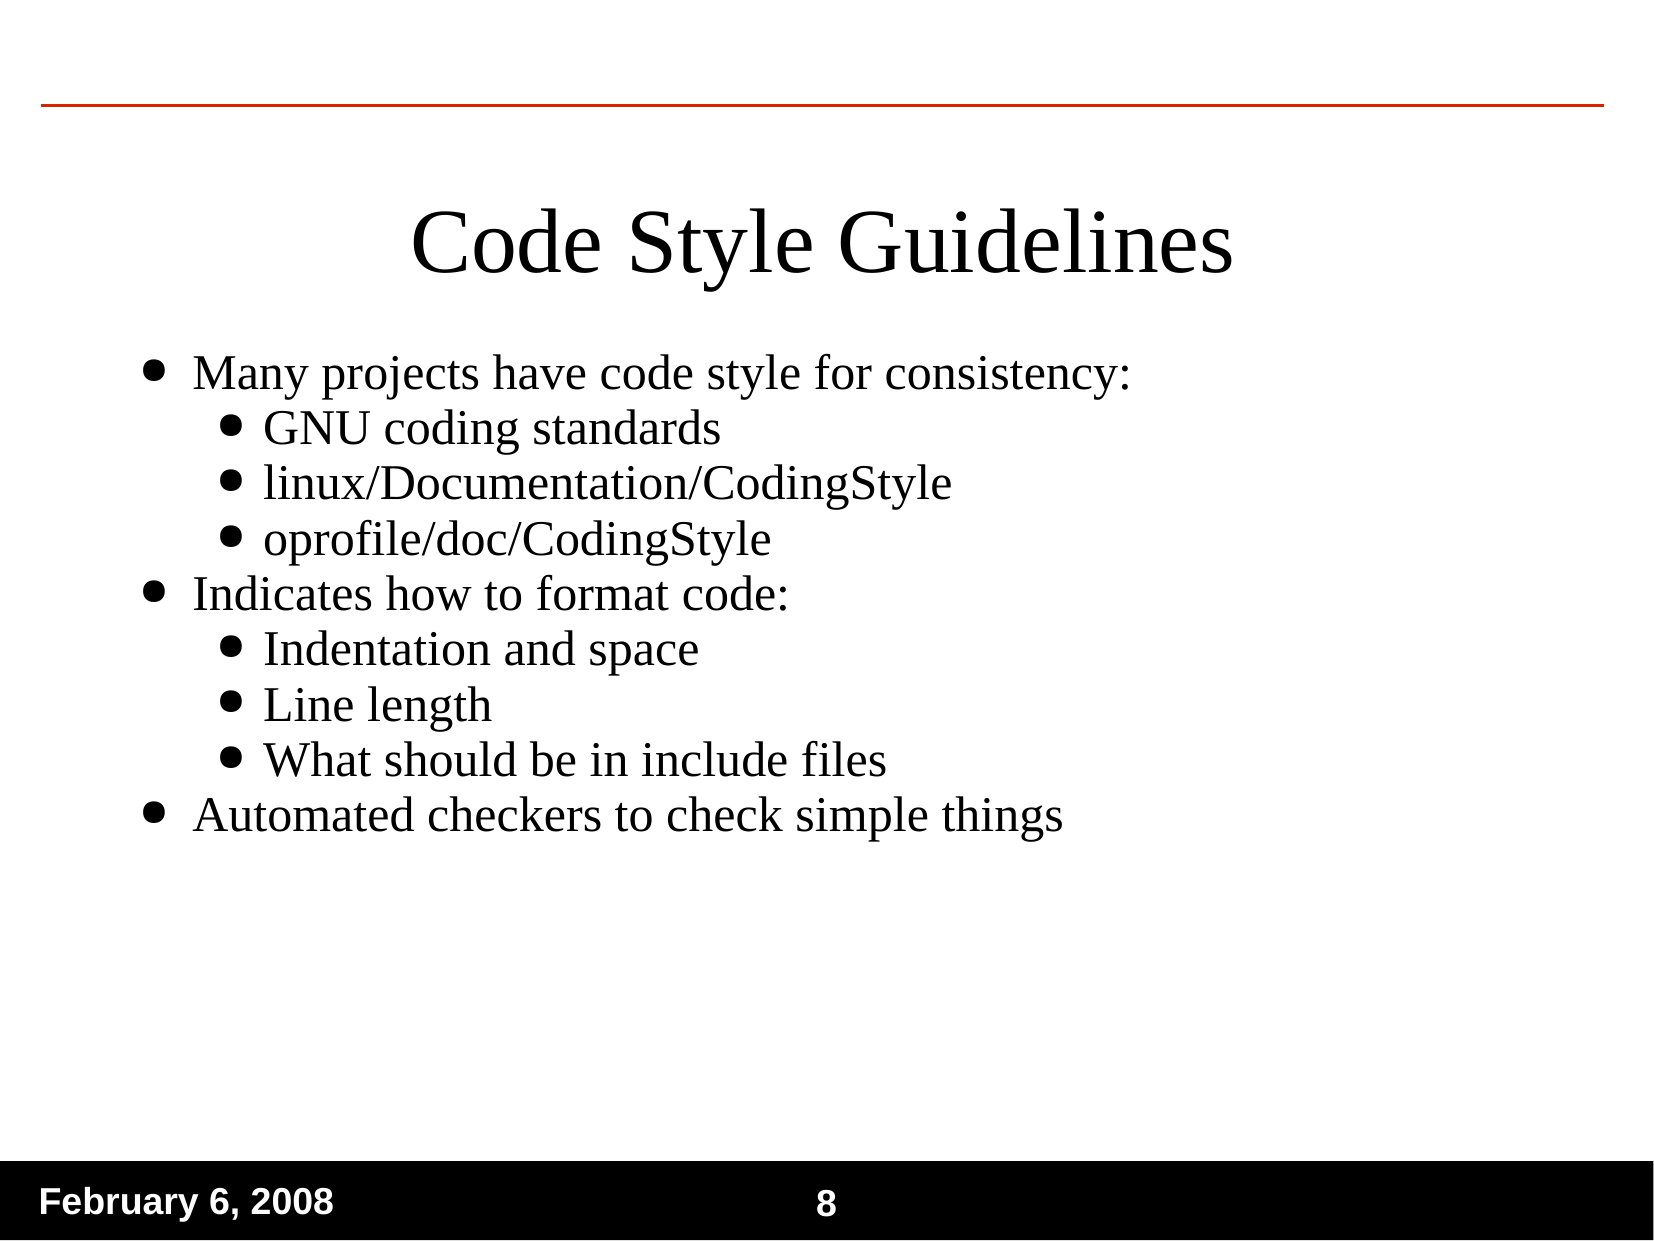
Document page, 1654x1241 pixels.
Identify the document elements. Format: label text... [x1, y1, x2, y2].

list Many projects have code style for consistency: GNU coding standards linux/Documentation/CodingStyle oprofile/doc/CodingStyle Indicates how to format code: Indentation and space Line length What should be in include files Automated checkers to check simple things [121, 344, 1534, 1127]
title Code Style Guidelines [117, 137, 1530, 346]
